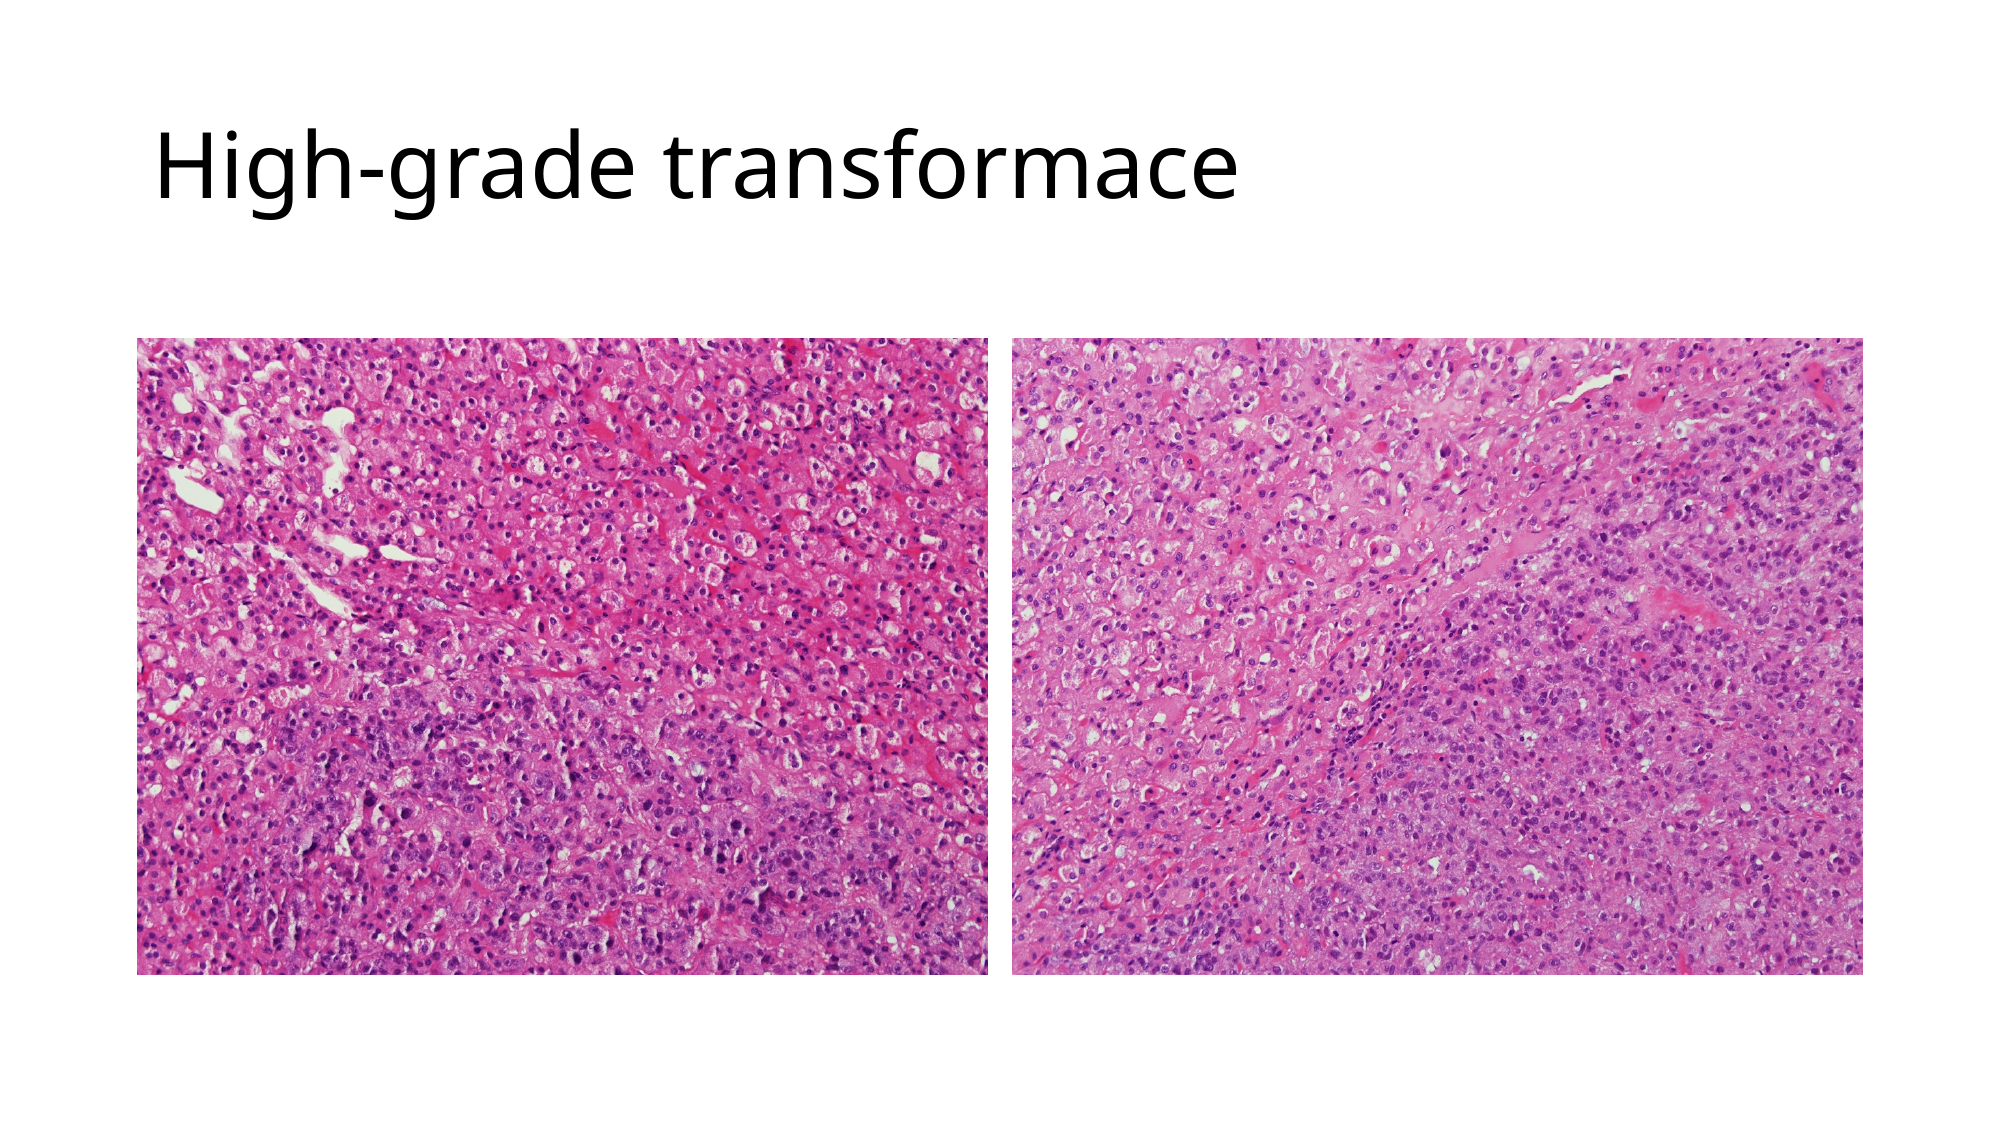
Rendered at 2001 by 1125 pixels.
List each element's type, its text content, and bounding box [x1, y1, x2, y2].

picture [137, 338, 988, 975]
title High-grade transformace [137, 59, 1863, 278]
picture [1012, 338, 1863, 975]
